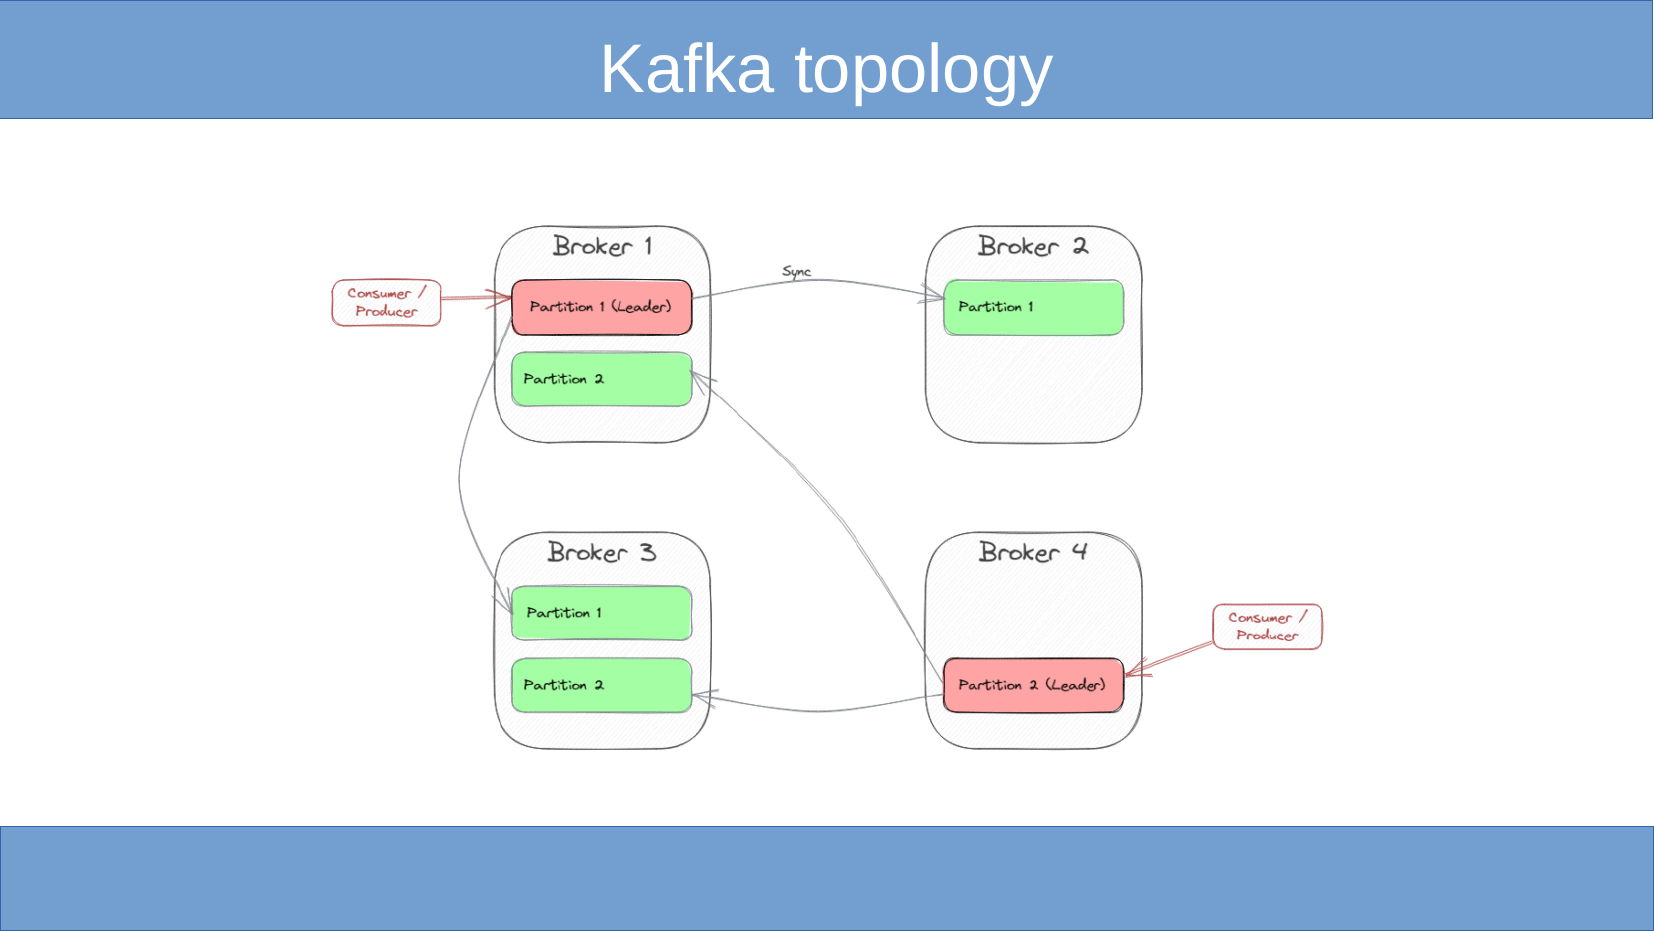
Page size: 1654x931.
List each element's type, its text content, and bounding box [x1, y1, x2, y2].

picture [323, 217, 1330, 758]
title Kafka topology [59, 29, 1595, 108]
